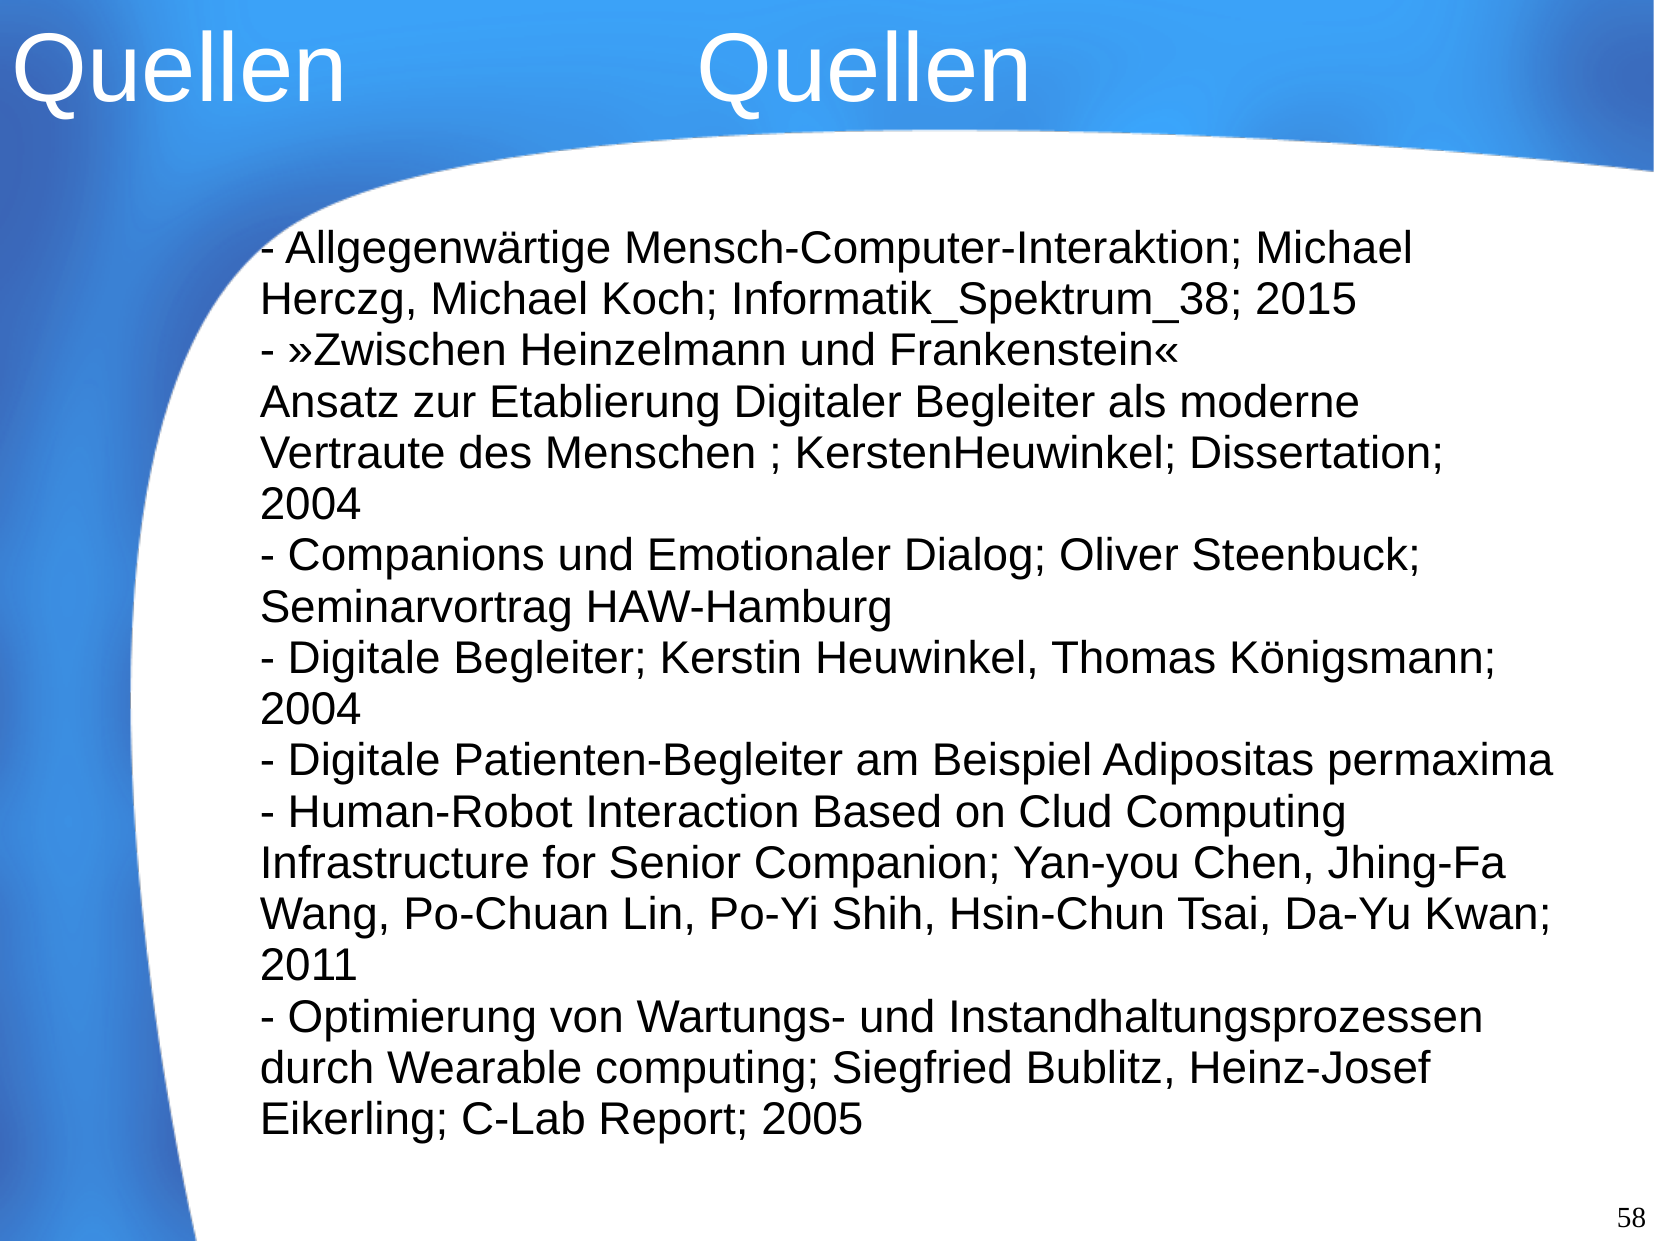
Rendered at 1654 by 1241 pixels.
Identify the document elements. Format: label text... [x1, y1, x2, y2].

subtitle - Allgegenwärtige Mensch-Computer-Interaktion; Michael Herczg, Michael Koch; Informatik_Spektrum_38; 2015 - »Zwischen Heinzelmann und Frankenstein« Ansatz zur Etablierung Digitaler Begleiter als moderne Vertraute des Menschen ; KerstenHeuwinkel; Dissertation; 2004 - Companions und Emotionaler Dialog; Oliver Steenbuck; Seminarvortrag HAW-Hamburg - Digitale Begleiter; Kerstin Heuwinkel, Thomas Königsmann; 2004 - Digitale Patienten-Begleiter am Beispiel Adipositas permaxima - Human-Robot Interaction Based on Clud Computing Infrastructure for Senior Companion; Yan-you Chen, Jhing-Fa Wang, Po-Chuan Lin, Po-Yi Shih, Hsin-Chun Tsai, Da-Yu Kwan; 2011 - Optimierung von Wartungs- und Instandhaltungsprozessen durch Wearable computing; Siegfried Bublitz, Heinz-Josef Eikerling; C-Lab Report; 2005 [259, 221, 1560, 1196]
title Quellen [697, 13, 1619, 123]
title Quellen [11, 13, 697, 123]
picture [0, 0, 1654, 1241]
